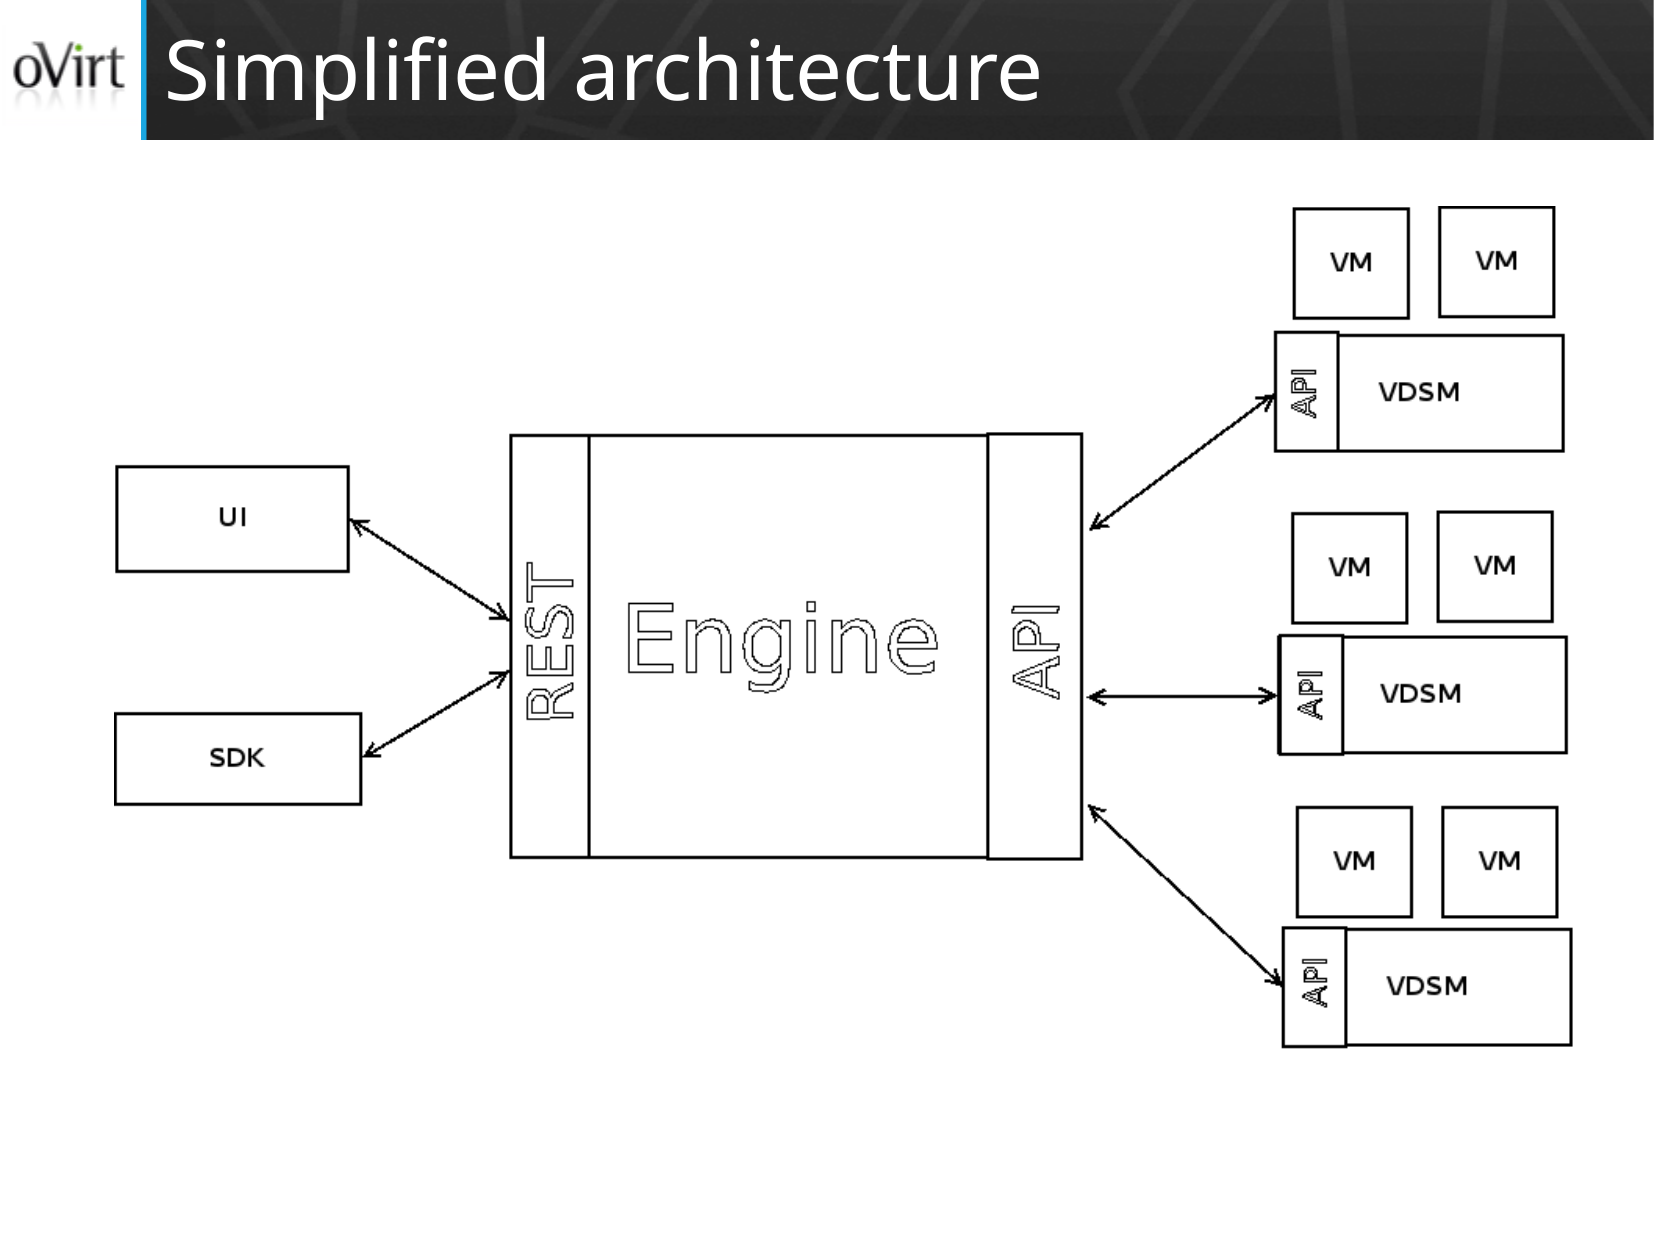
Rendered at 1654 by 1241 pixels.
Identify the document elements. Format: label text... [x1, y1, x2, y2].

picture [0, 0, 1654, 140]
picture [114, 206, 1576, 1051]
title Simplified architecture [164, 18, 1653, 119]
